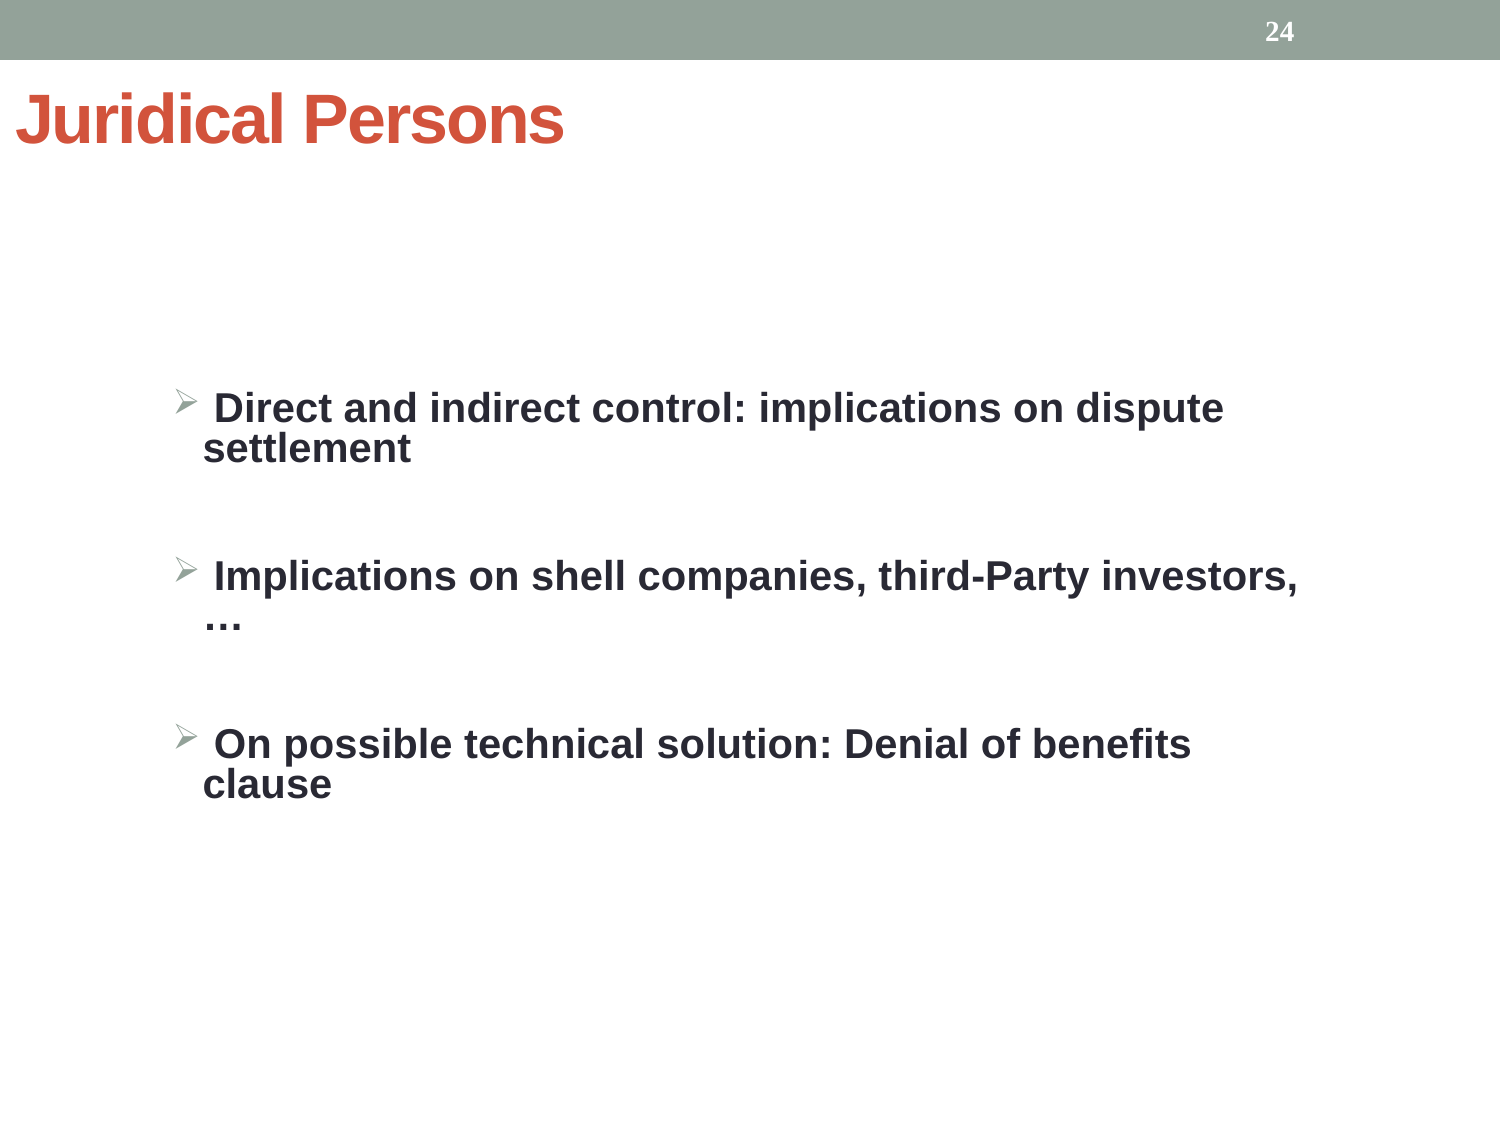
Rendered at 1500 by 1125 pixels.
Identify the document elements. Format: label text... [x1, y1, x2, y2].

title Juridical Persons [0, 65, 1500, 166]
list Direct and indirect control: implications on dispute settlement Implications on shell companies, third-Party investors,… On possible technical solution: Denial of benefits clause [112, 324, 1349, 1000]
slide_number <編號> [1250, 3, 1425, 57]
